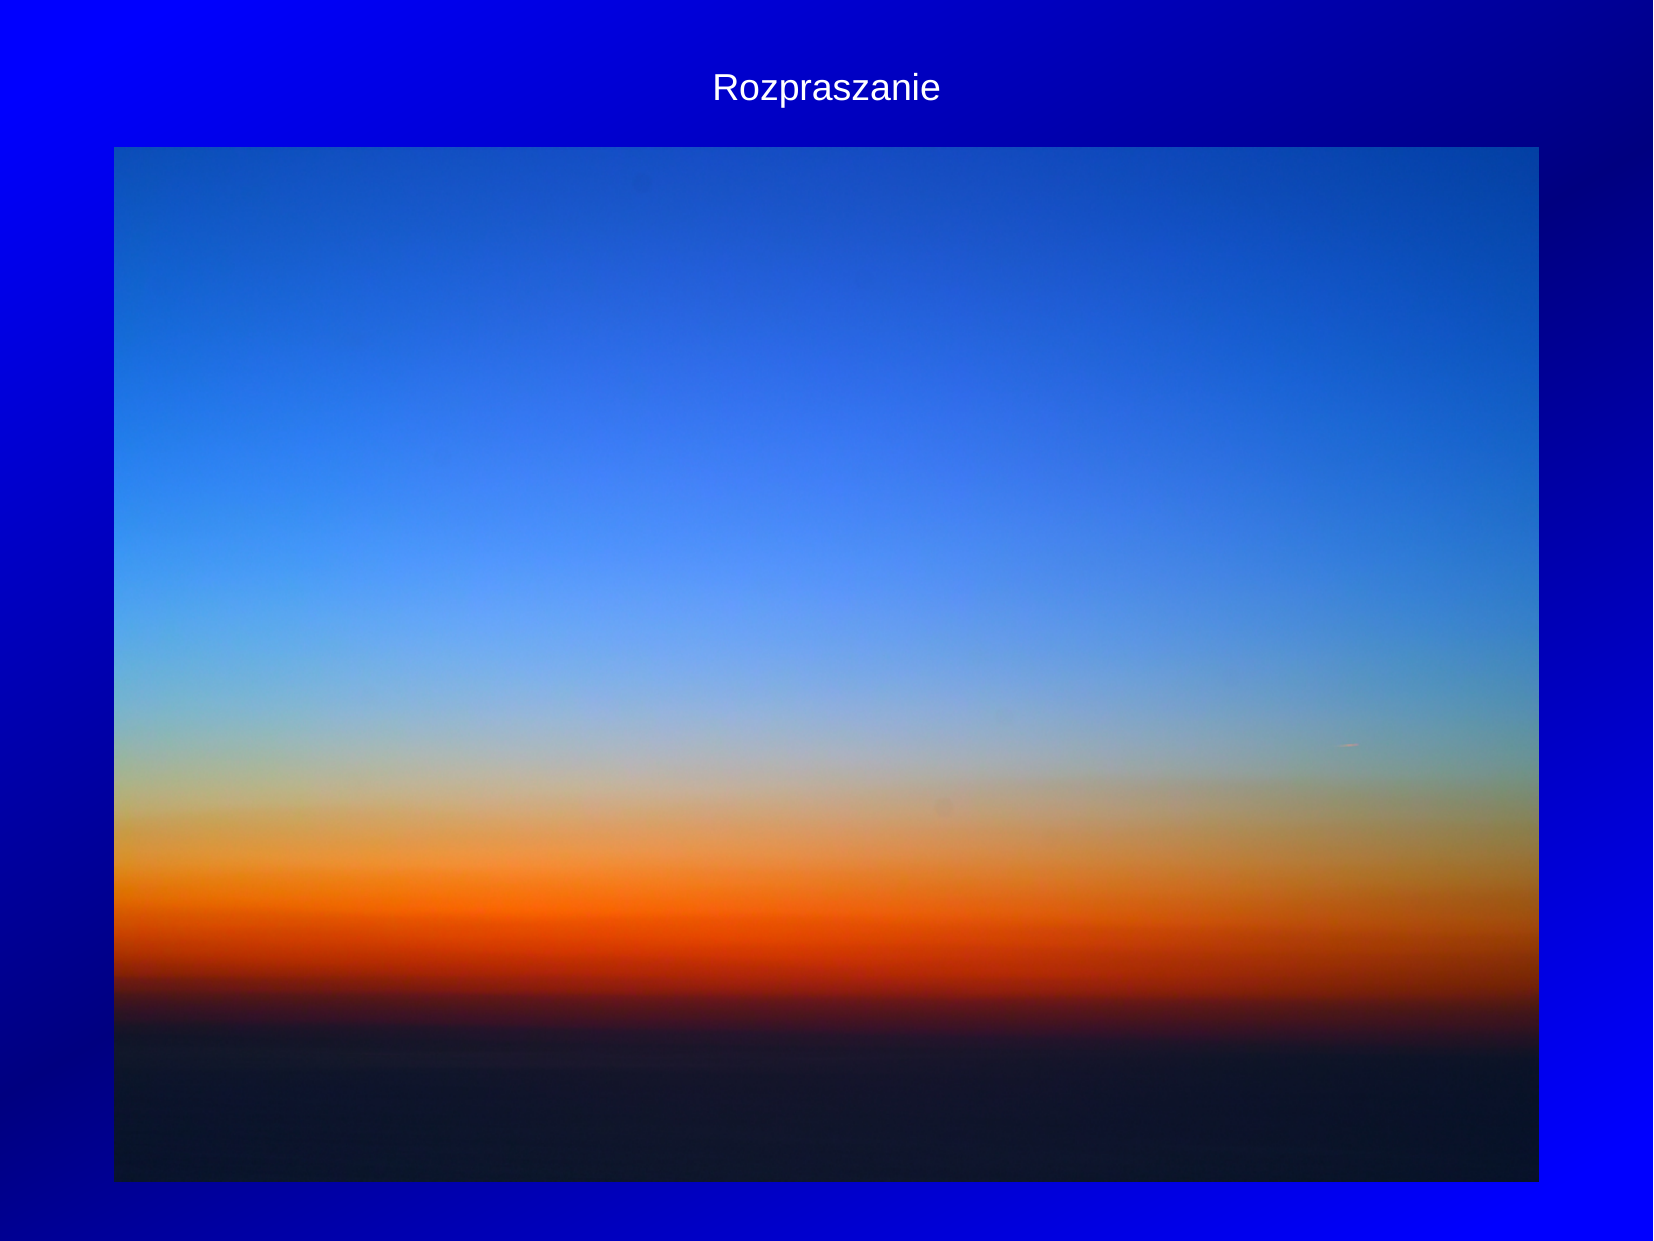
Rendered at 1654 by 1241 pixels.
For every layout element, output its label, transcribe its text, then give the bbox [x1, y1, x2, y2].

text_box Rozpraszanie [697, 59, 956, 116]
picture [114, 147, 1539, 1182]
